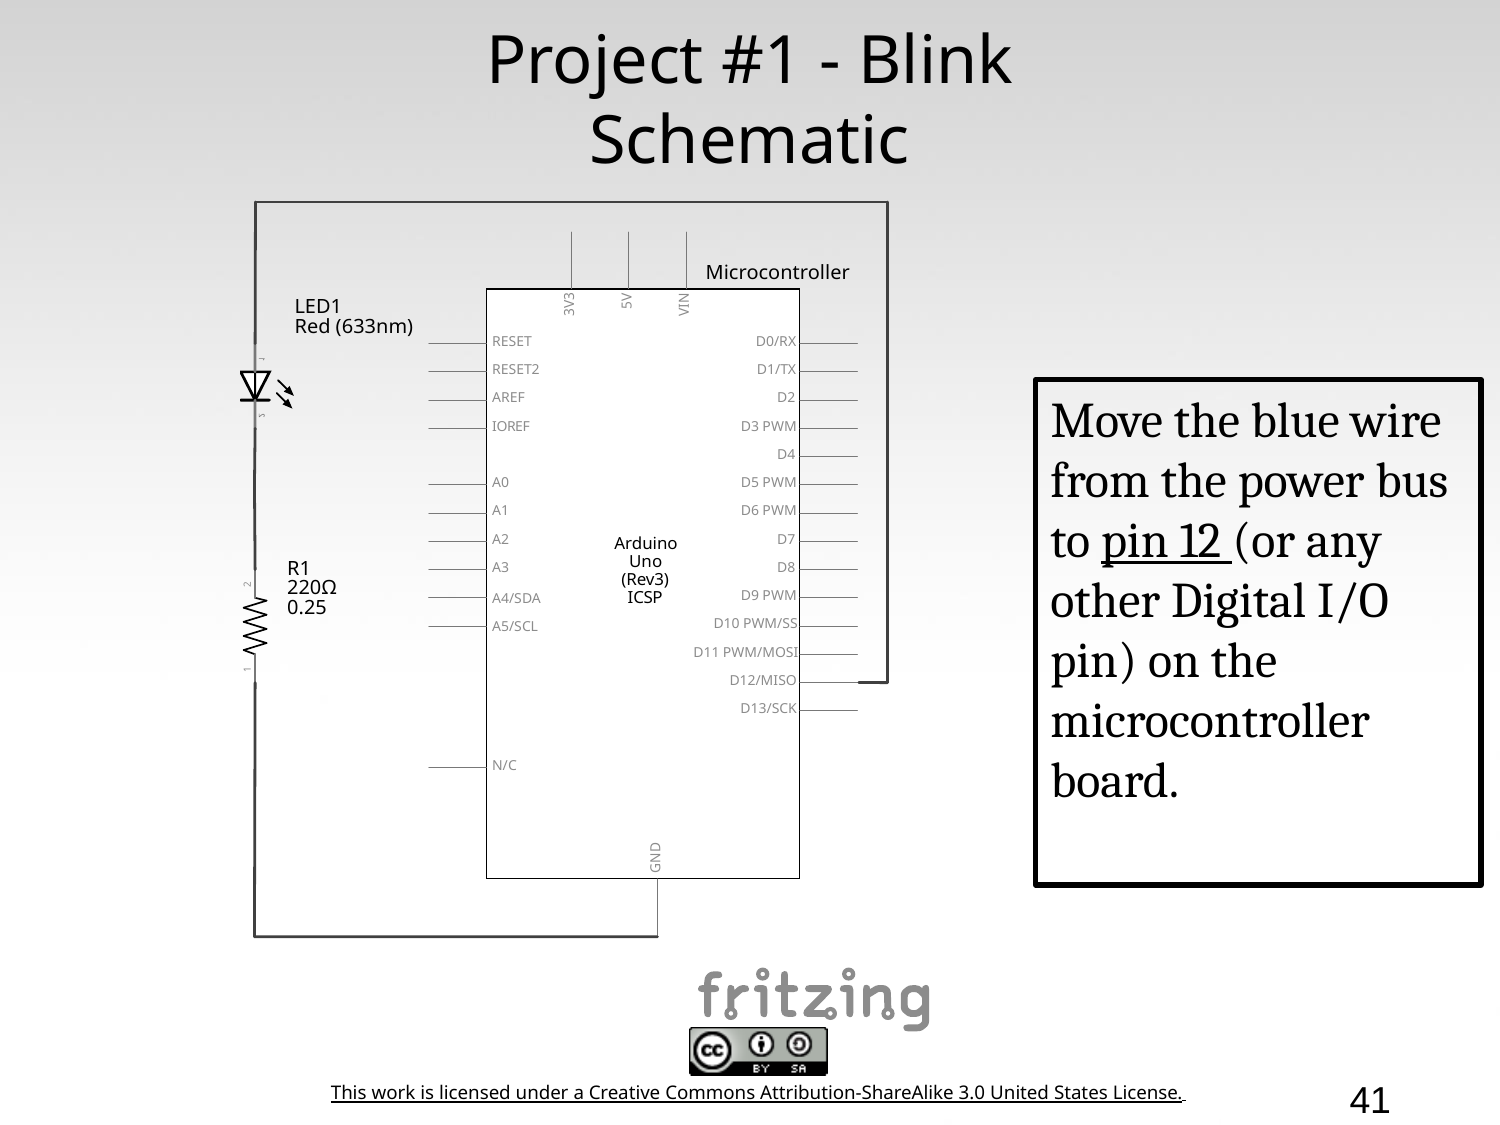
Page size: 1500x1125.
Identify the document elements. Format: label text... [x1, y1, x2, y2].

picture [0, 0, 1500, 1125]
title Project #1 - Blink Schematic [112, 2, 1388, 190]
list Move the blue wire from the power bus to pin 12 (or any other Digital I/O pin) on the microcontroller board. [1035, 379, 1481, 885]
